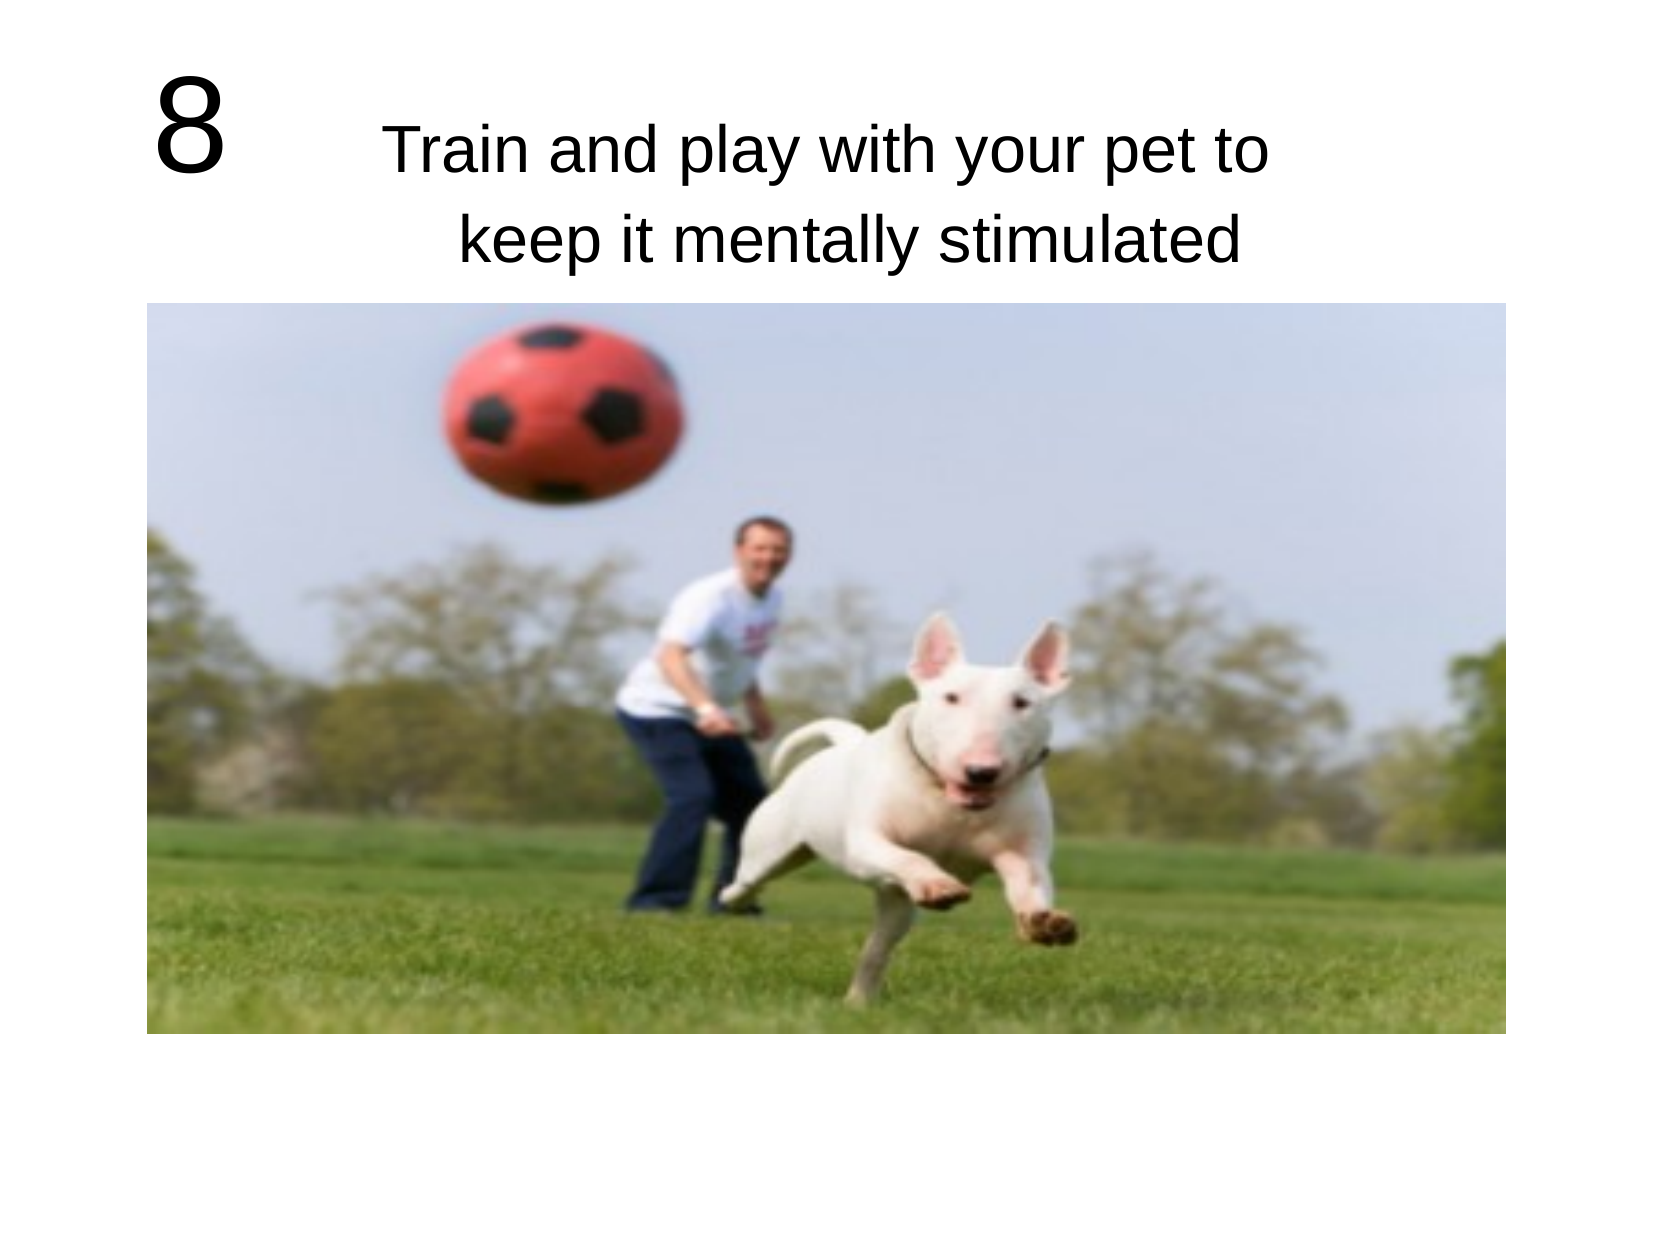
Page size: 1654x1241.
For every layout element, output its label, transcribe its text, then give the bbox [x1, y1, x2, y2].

title 8 Train and play with your pet to keep it mentally stimulated [106, 47, 1595, 277]
picture [147, 303, 1506, 1034]
